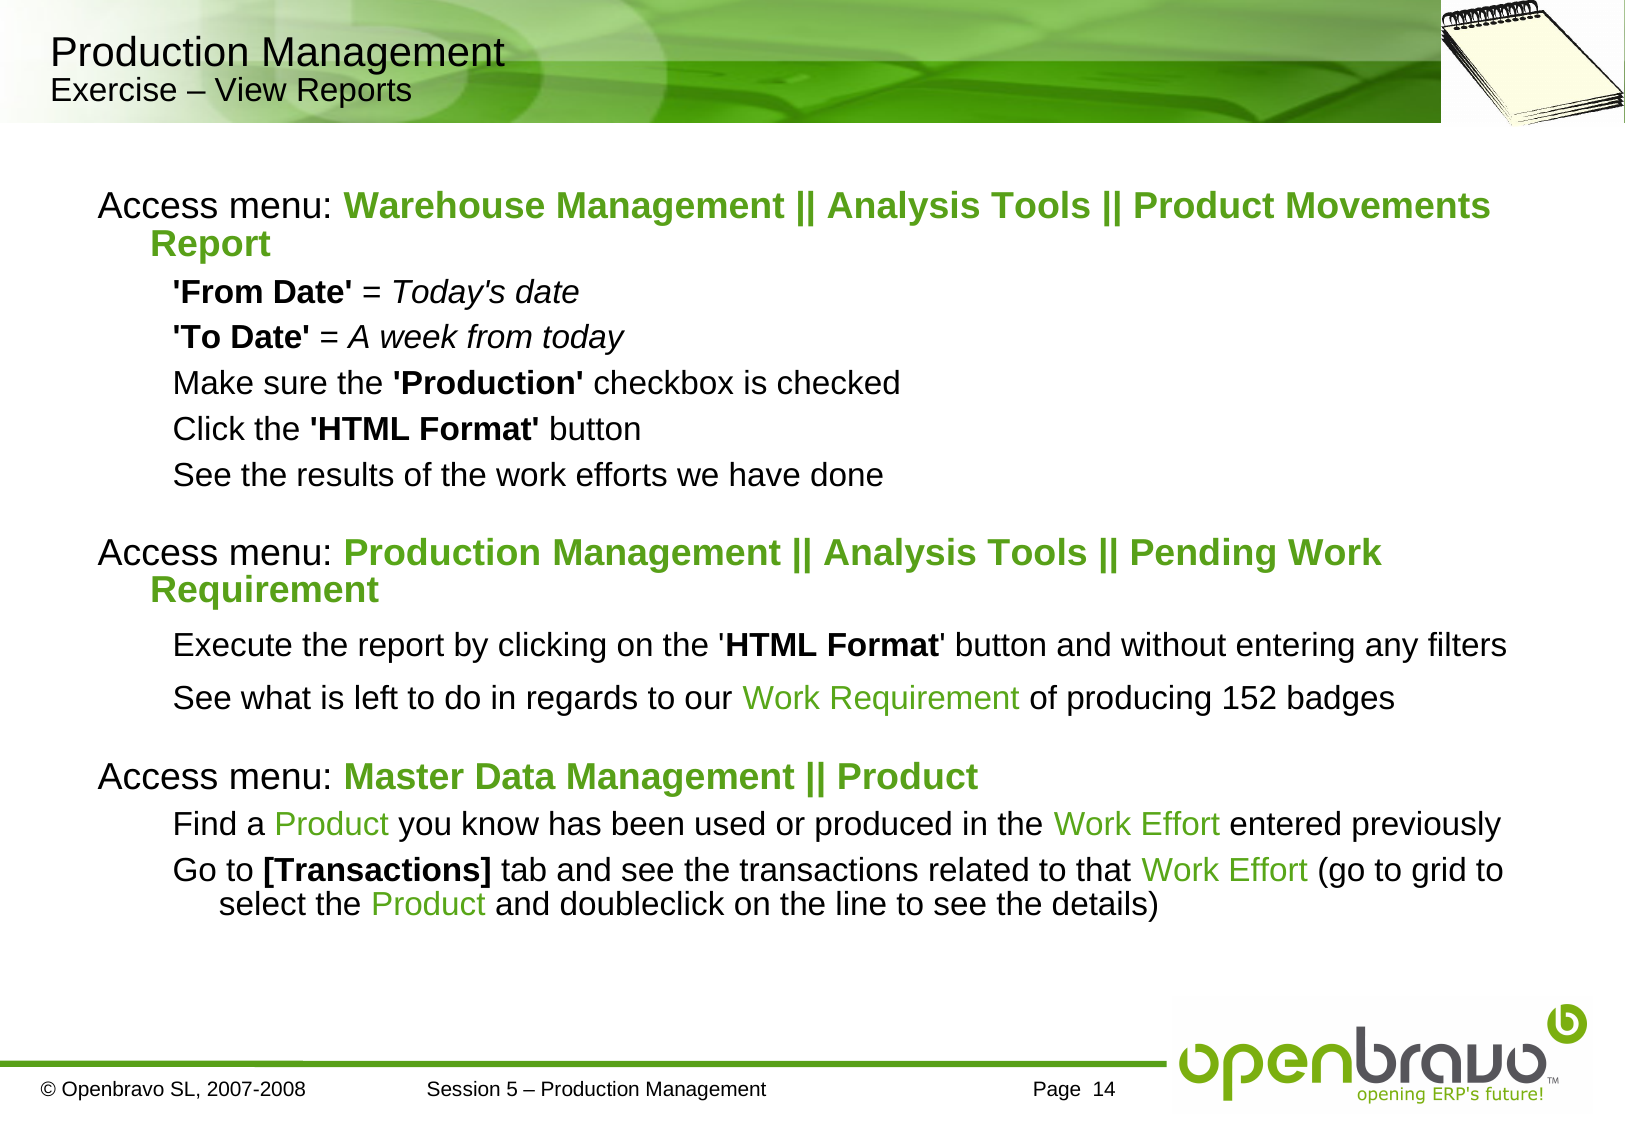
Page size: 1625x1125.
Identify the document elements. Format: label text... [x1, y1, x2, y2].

chart [1441, 0, 1624, 127]
list Access menu: Warehouse Management || Analysis Tools || Product Movements Report 'From Date' = Today's date 'To Date' = A week from today Make sure the 'Production' checkbox is checked Click the 'HTML Format' button See the results of the work efforts we have done Access menu: Production Management || Analysis Tools || Pending Work Requirement Execute the report by clicking on the 'HTML Format' button and without entering any filters See what is left to do in regards to our Work Requirement of producing 152 badges Access menu: Master Data Management || Product Find a Product you know has been used or produced in the Work Effort entered previously Go to [Transactions] tab and see the transactions related to that Work Effort (go to grid to select the Product and doubleclick on the line to see the details) [85, 182, 1566, 980]
picture [1172, 996, 1593, 1114]
picture [0, 0, 1441, 123]
title Production Management Exercise – View Reports [37, 21, 1575, 115]
